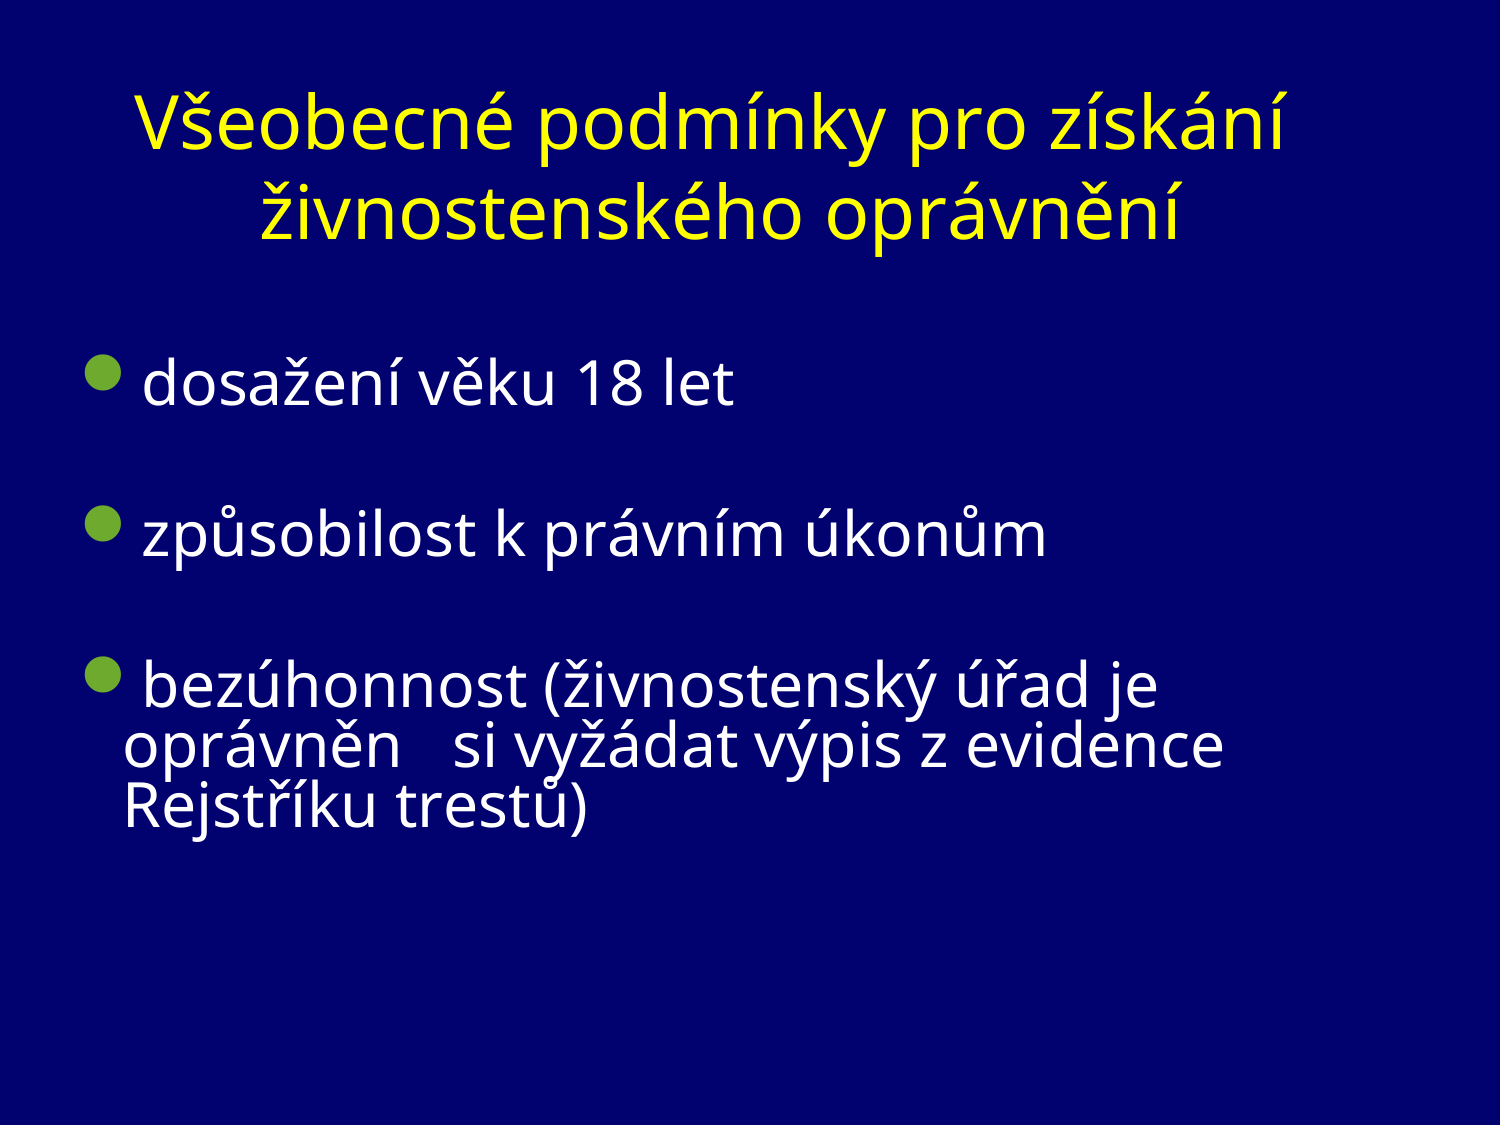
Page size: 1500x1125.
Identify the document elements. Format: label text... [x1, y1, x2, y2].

text_box dosažení věku 18 let způsobilost k právním úkonům bezúhonnost (živnostenský úřad je oprávněn si vyžádat výpis z evidence Rejstříku trestů) [64, 350, 1463, 1125]
text_box Všeobecné podmínky pro získání živnostenského oprávnění [0, 50, 1442, 263]
